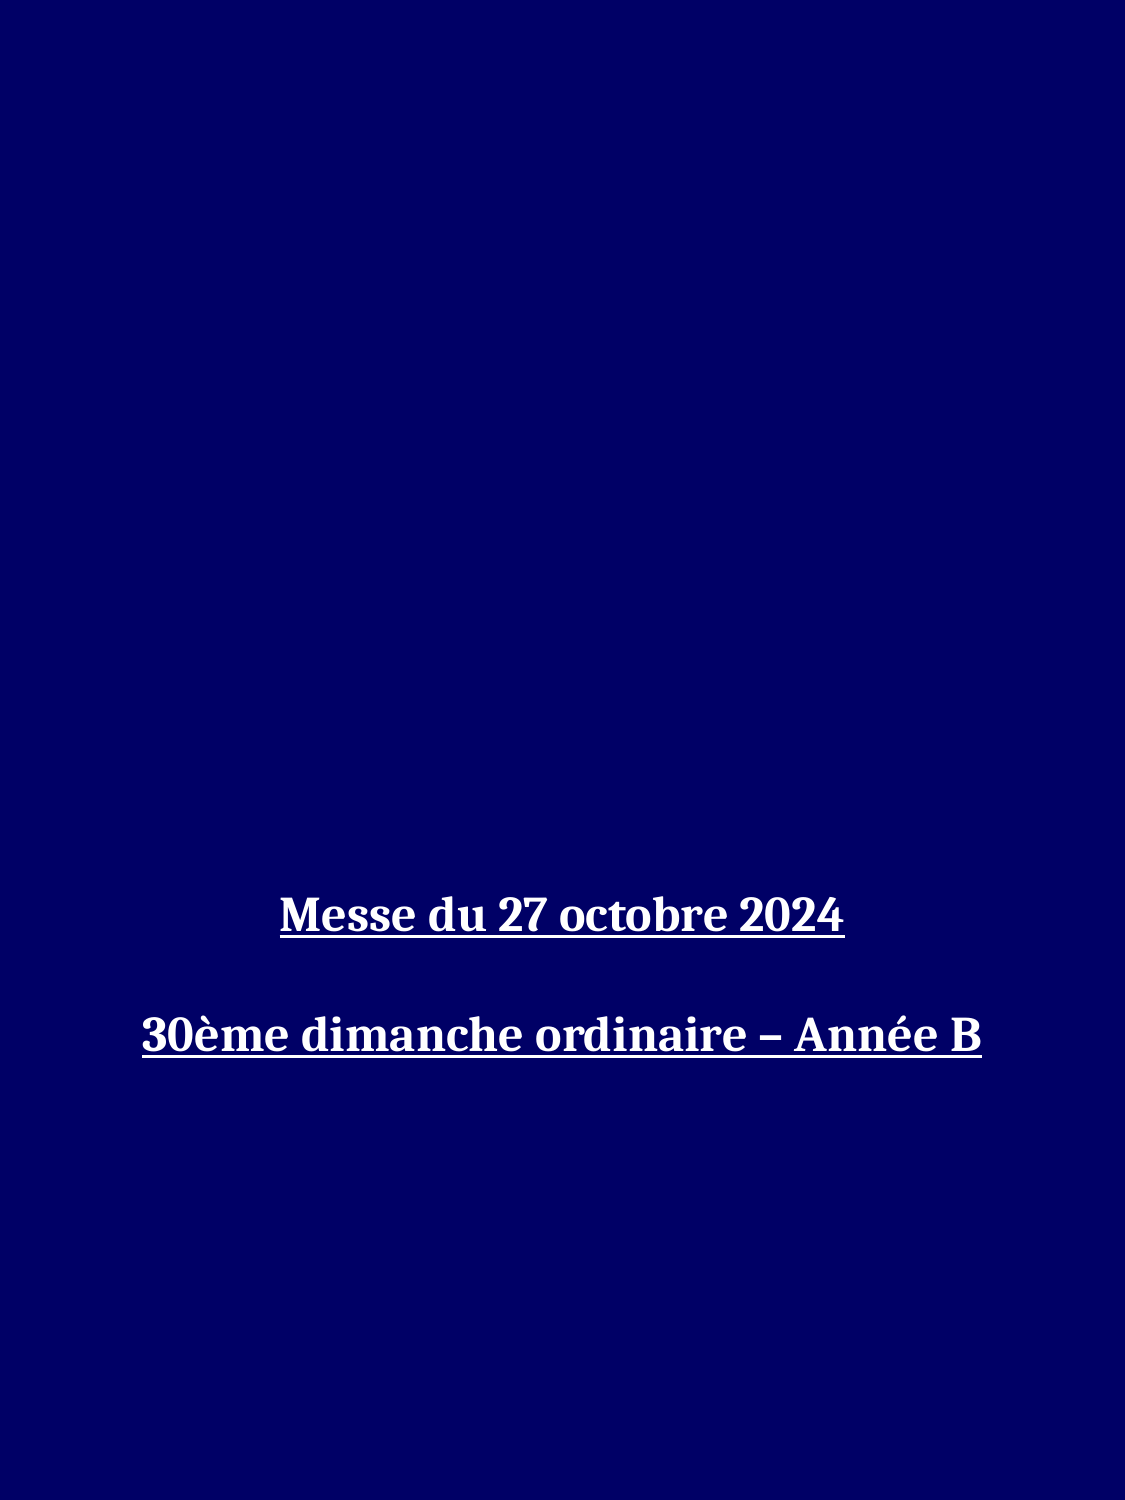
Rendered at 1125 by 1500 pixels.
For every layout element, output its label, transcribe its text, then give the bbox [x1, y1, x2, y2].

text_box Messe du 27 octobre 2024 30ème dimanche ordinaire – Année B [0, 874, 1125, 1069]
